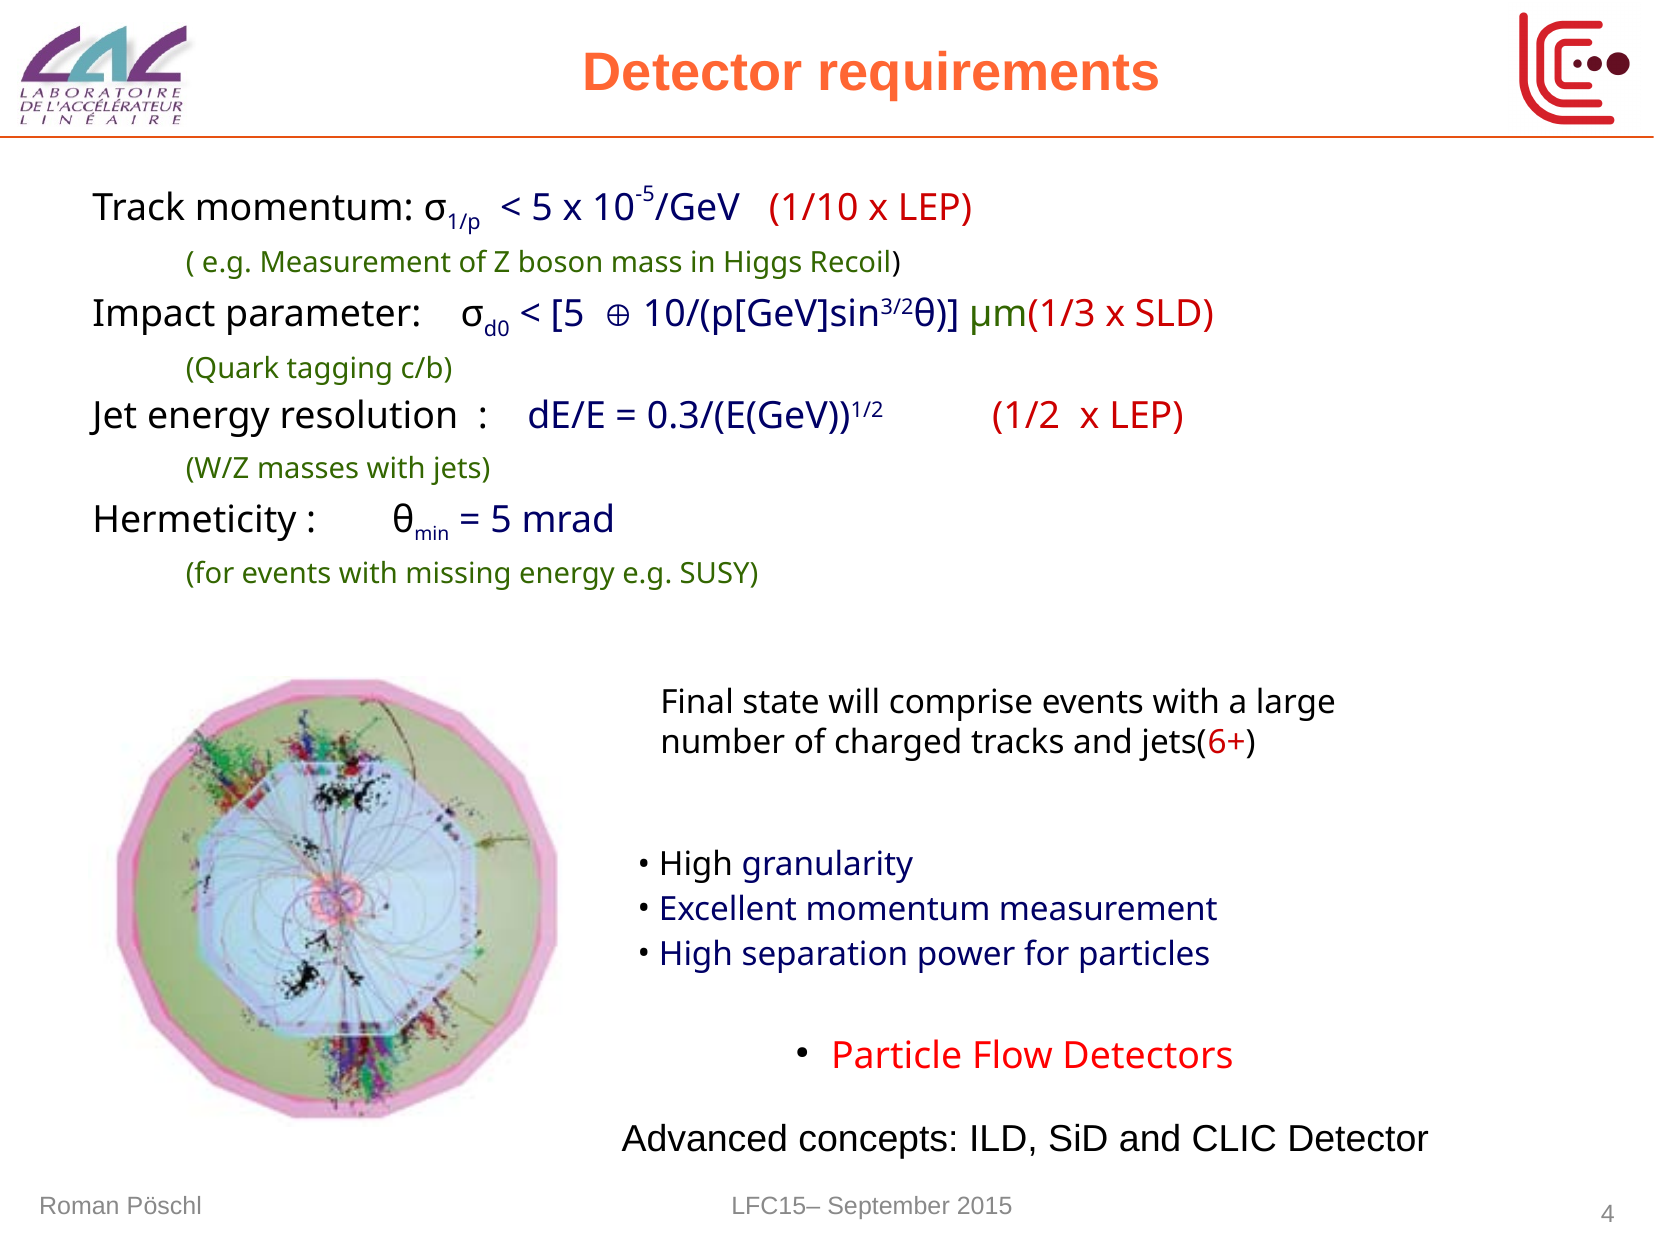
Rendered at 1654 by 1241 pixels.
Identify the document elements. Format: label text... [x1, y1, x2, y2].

text_box Particle Flow Detectors [575, 1022, 1491, 1084]
text_box Track momentum: σ1/p < 5 x 10-5/GeV (1/10 x LEP) ( e.g. Measurement of Z boson mass in Higgs Recoil) Impact parameter: σd0 < [5 ⊕ 10/(p[GeV]sin3/2θ)] μm(1/3 x SLD) (Quark tagging c/b) Jet energy resolution : dE/E = 0.3/(E(GeV))1/2 (1/2 x LEP) (W/Z masses with jets) Hermeticity : θmin = 5 mrad (for events with missing energy e.g. SUSY) [42, 169, 1562, 545]
picture [88, 676, 575, 1127]
title Detector requirements [128, 29, 1617, 113]
picture [17, 22, 199, 127]
text_box Advanced concepts: ILD, SiD and CLIC Detector [606, 1110, 1446, 1167]
text_box Final state will comprise events with a large number of charged tracks and jets(6+) [610, 671, 1414, 809]
text_box High granularity Excellent momentum measurement High separation power for particles [622, 833, 1462, 980]
picture [1508, 2, 1641, 135]
